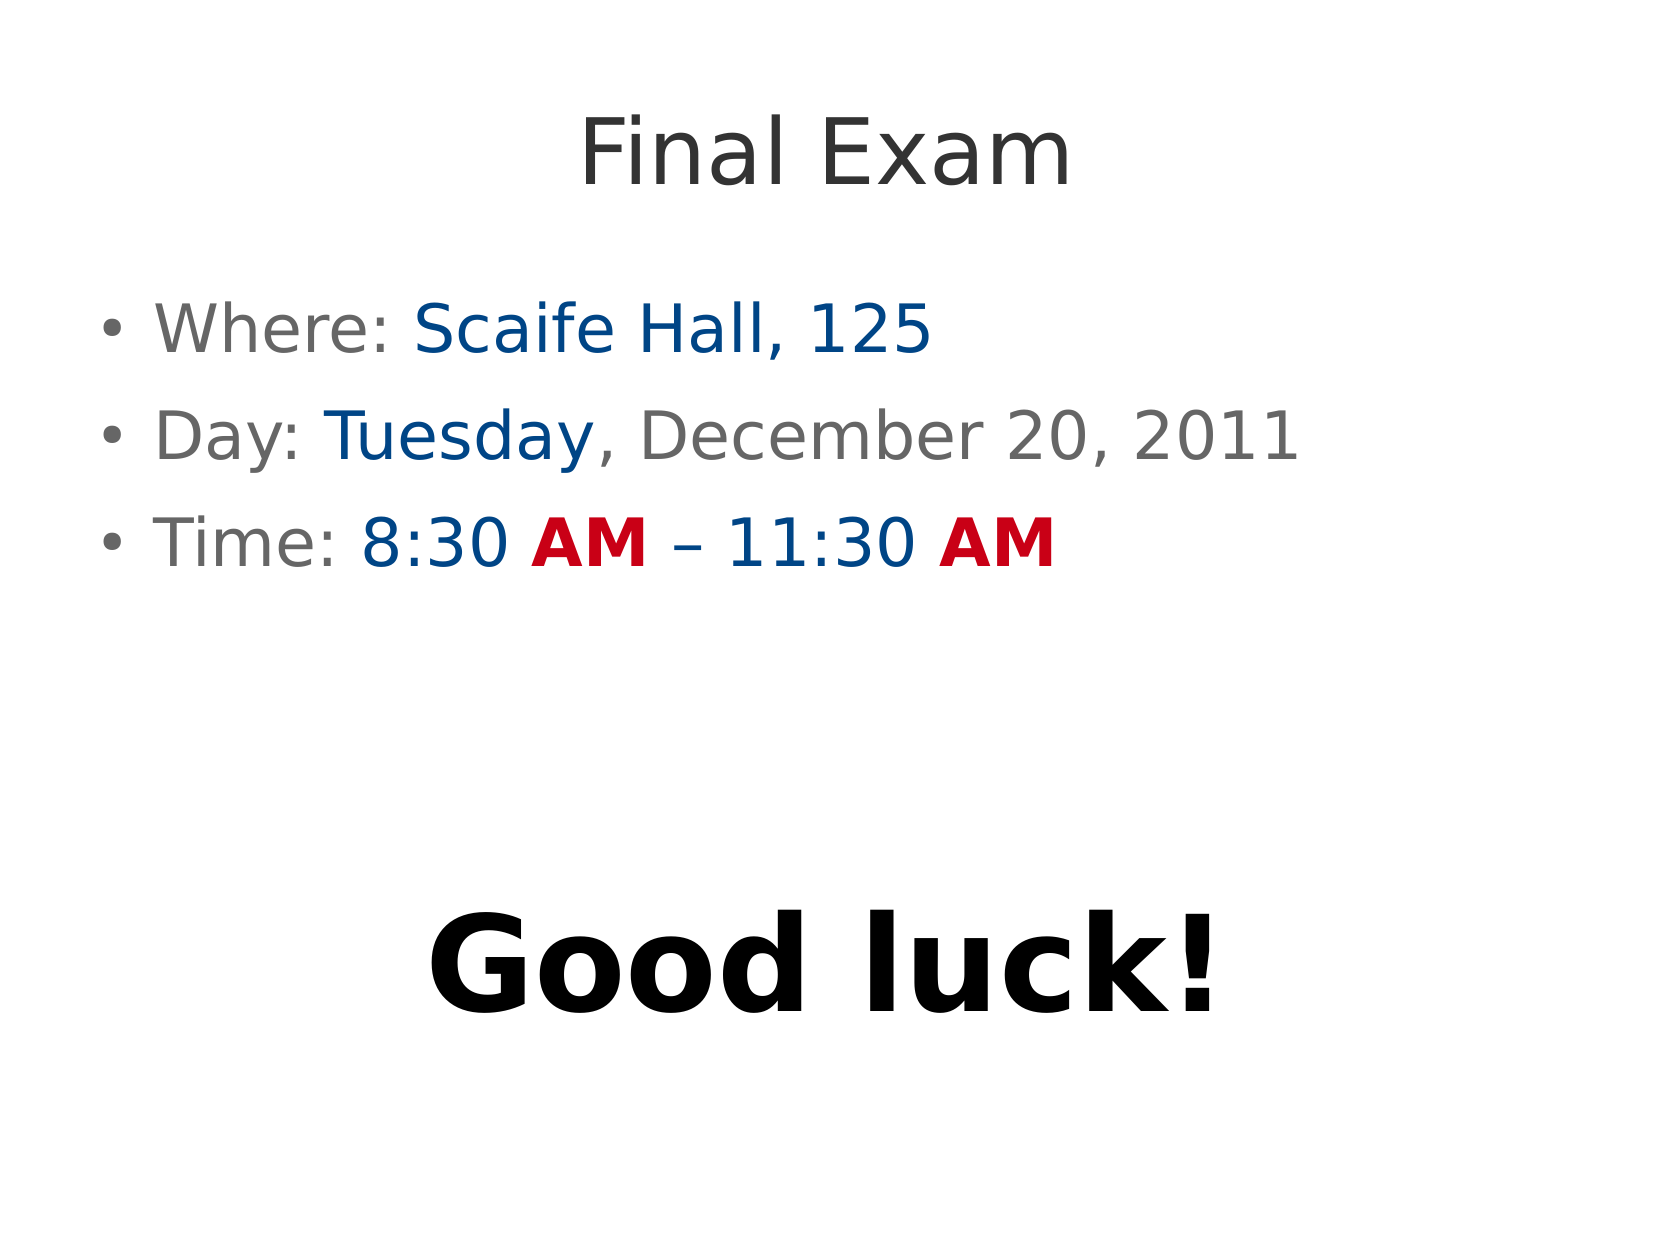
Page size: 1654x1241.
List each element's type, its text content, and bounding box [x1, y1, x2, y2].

list Where: Scaife Hall, 125 Day: Tuesday, December 20, 2011 Time: 8:30 AM – 11:30 AM [82, 290, 1571, 1109]
title Final Exam [82, 49, 1571, 257]
text_box Good luck! [410, 879, 1244, 1051]
